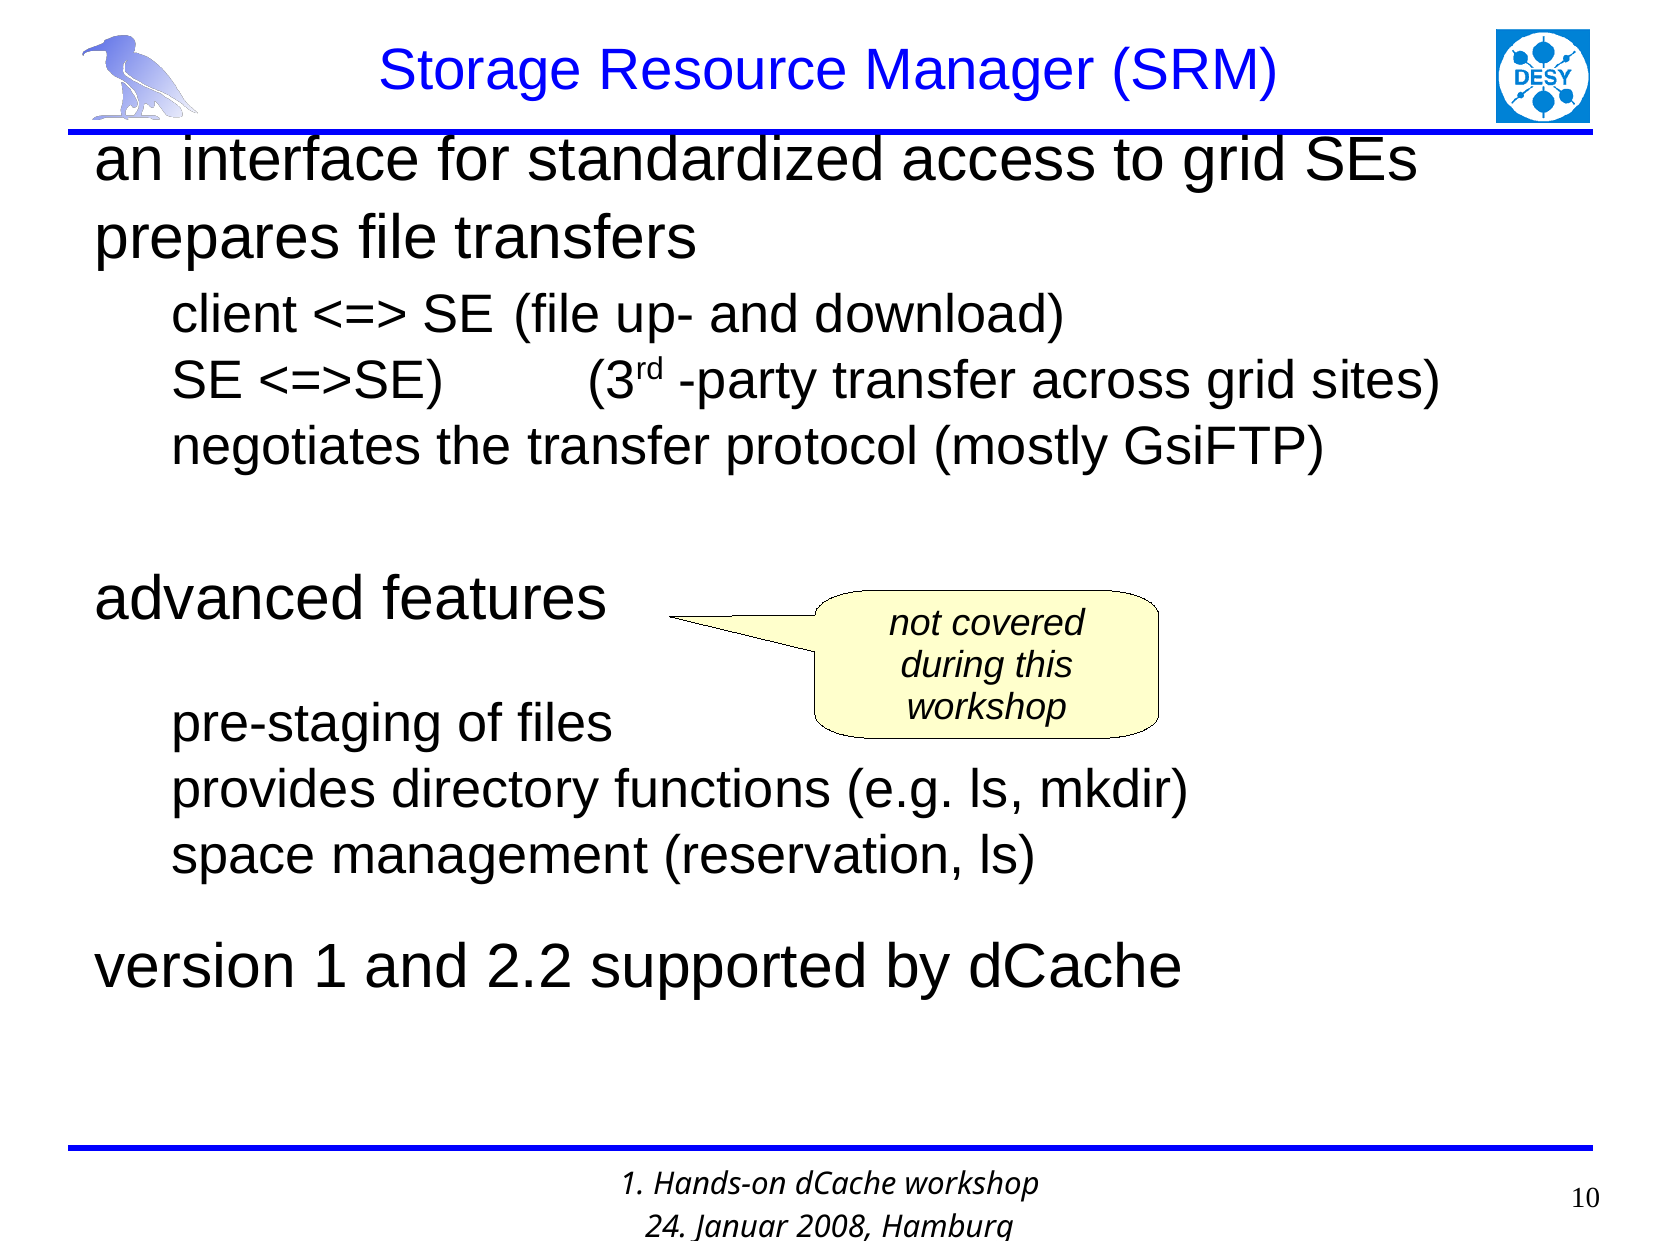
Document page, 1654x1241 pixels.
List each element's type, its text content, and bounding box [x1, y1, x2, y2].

text_box not covered during this workshop [669, 590, 1159, 739]
list an interface for standardized access to grid SEs prepares file transfers client <=> SE (file up- and download) SE <=>SE) (3rd -party transfer across grid sites) negotiates the transfer protocol (mostly GsiFTP) advanced features pre-staging of files provides directory functions (e.g. ls, mkdir) space management (reservation, ls) version 1 and 2.2 supported by dCache [76, 141, 1565, 1020]
title Storage Resource Manager (SRM) [236, 19, 1423, 119]
picture [57, 22, 223, 133]
picture [1496, 29, 1590, 123]
